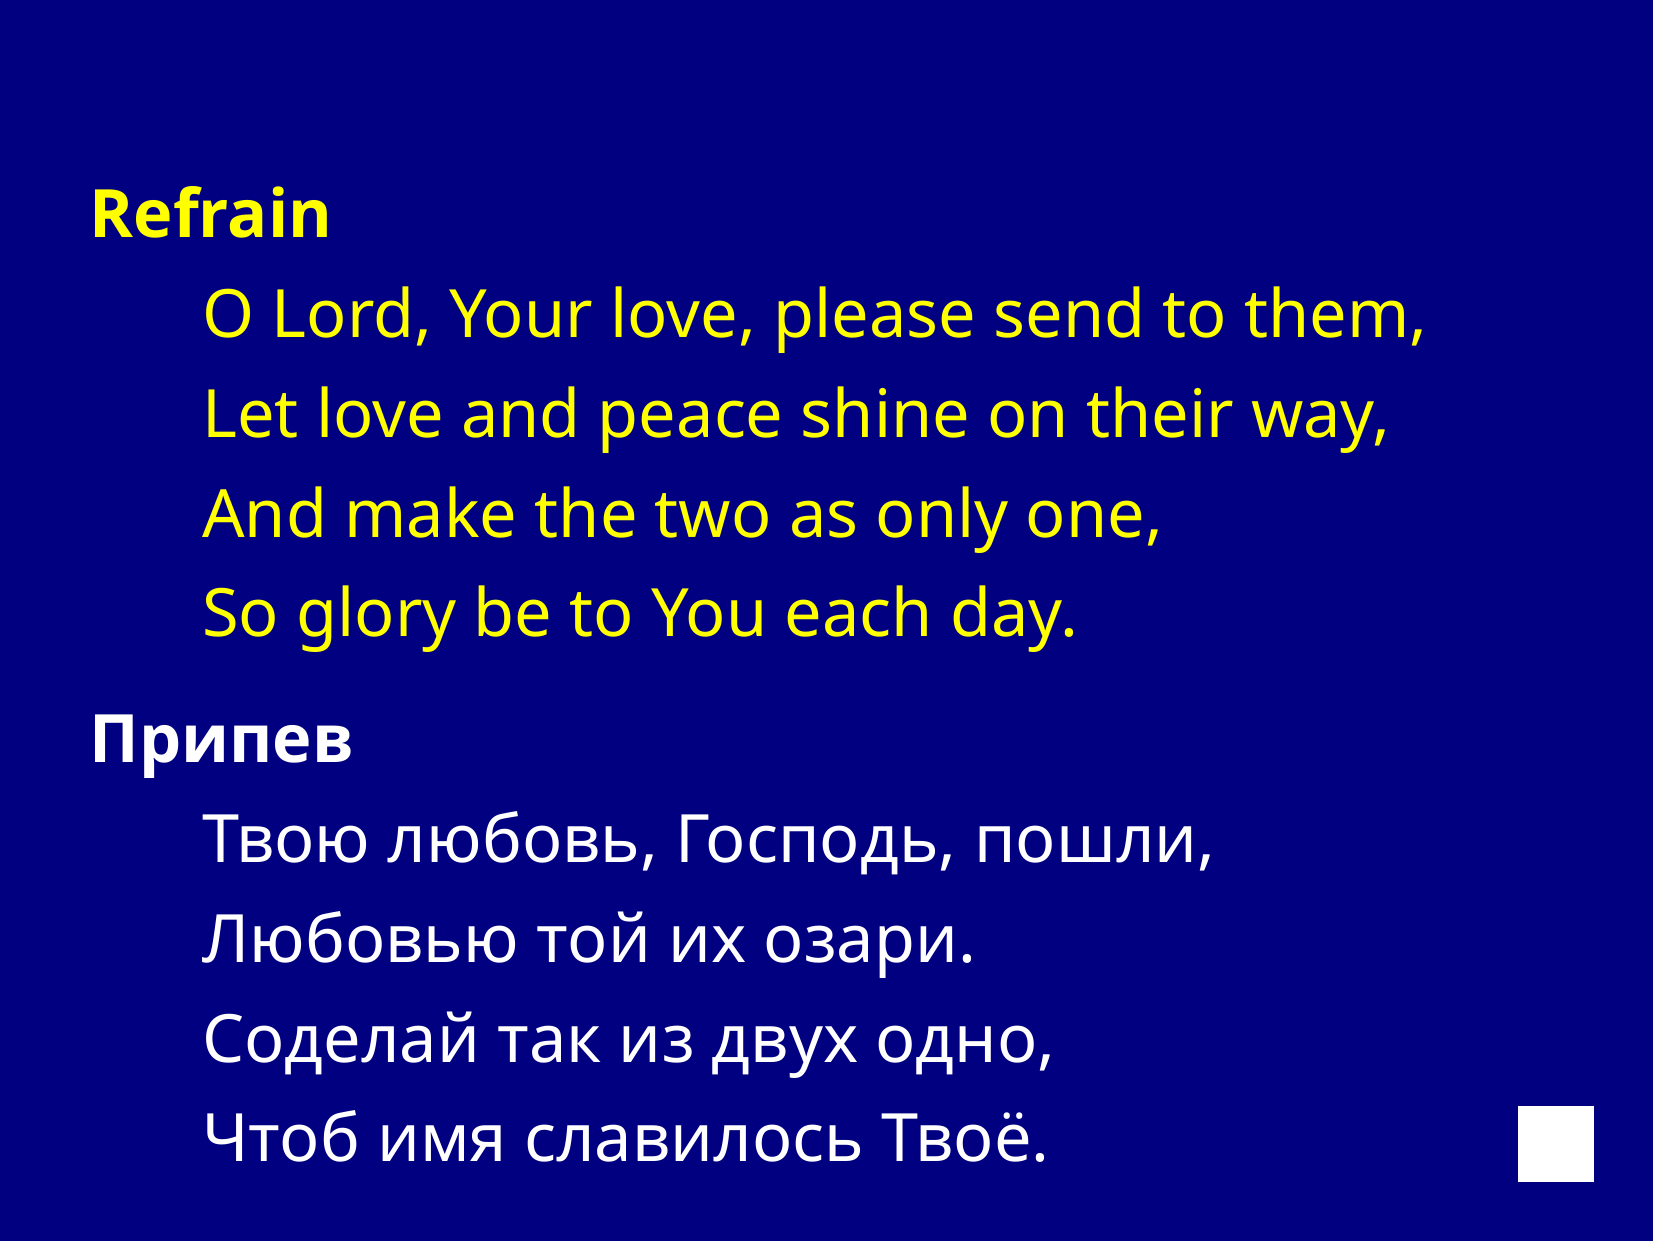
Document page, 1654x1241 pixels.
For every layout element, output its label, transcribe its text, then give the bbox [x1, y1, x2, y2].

text_box Refrain O Lord, Your love, please send to them, Let love and peace shine on their way, And make the two as only one, So glory be to You each day. [75, 150, 1576, 638]
text_box [1518, 1106, 1594, 1182]
text_box Припев Твою любовь, Господь, пошли, Любовью той их озари. Соделай так из двух одно, Чтоб имя славилось Твоё. [75, 675, 1576, 1163]
